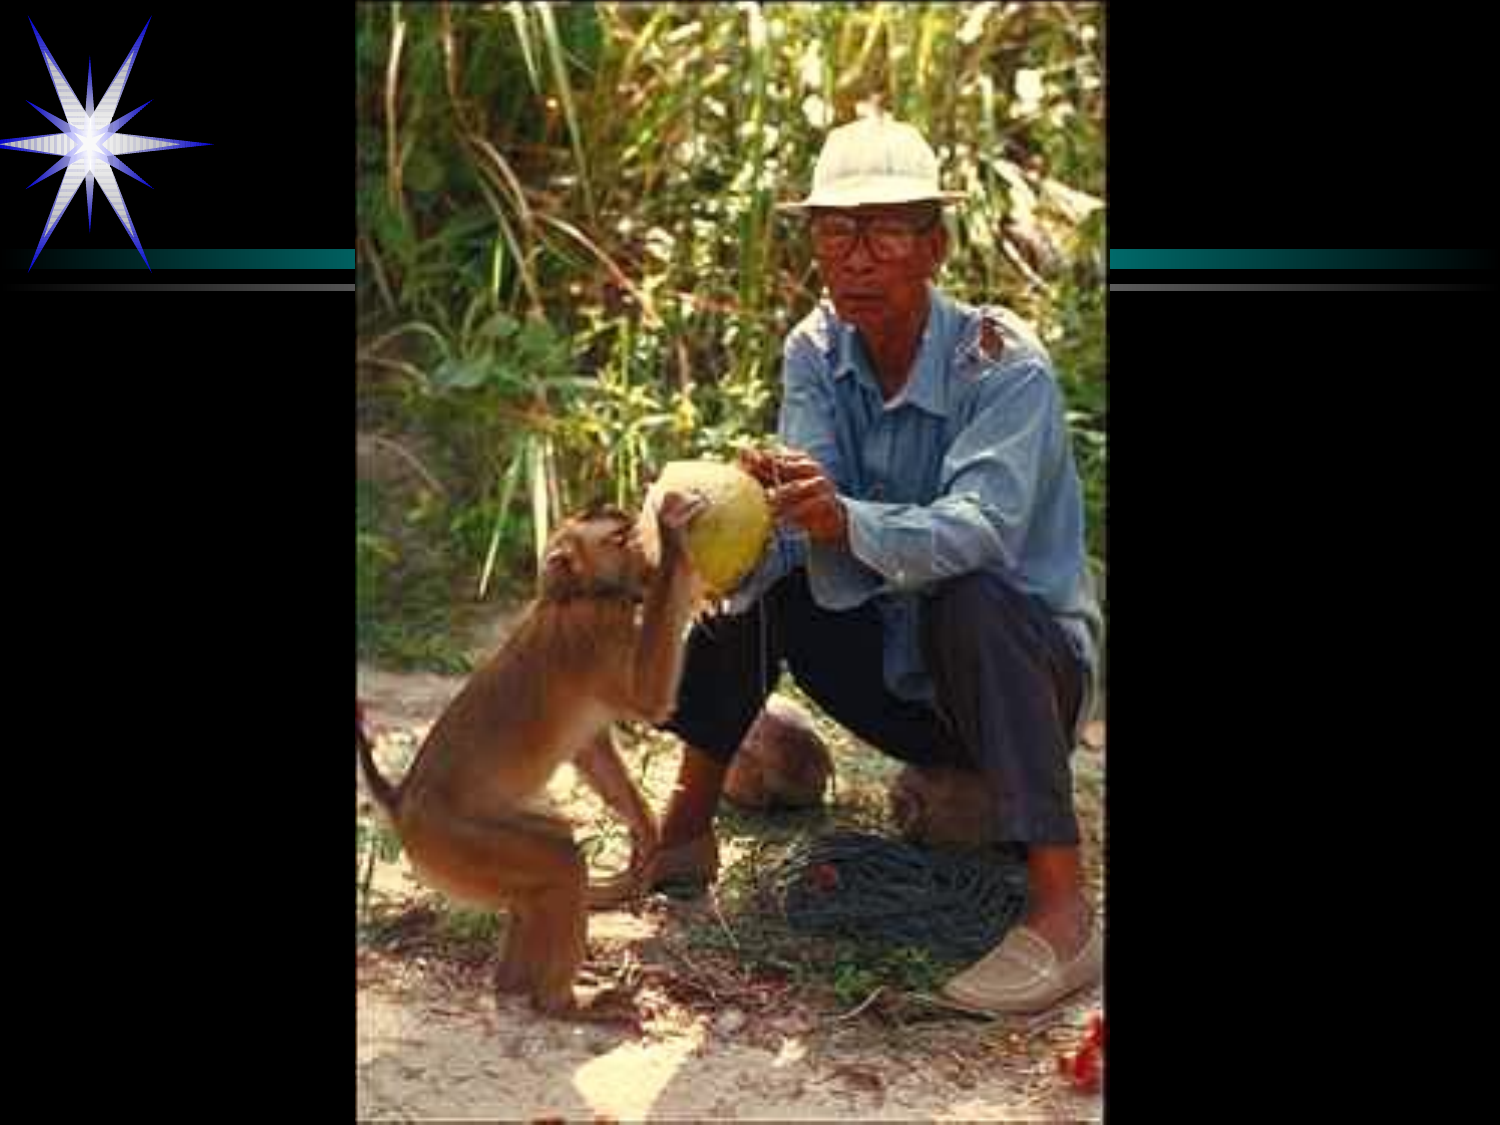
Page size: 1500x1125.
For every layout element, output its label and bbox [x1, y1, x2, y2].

picture [355, 0, 1110, 1125]
